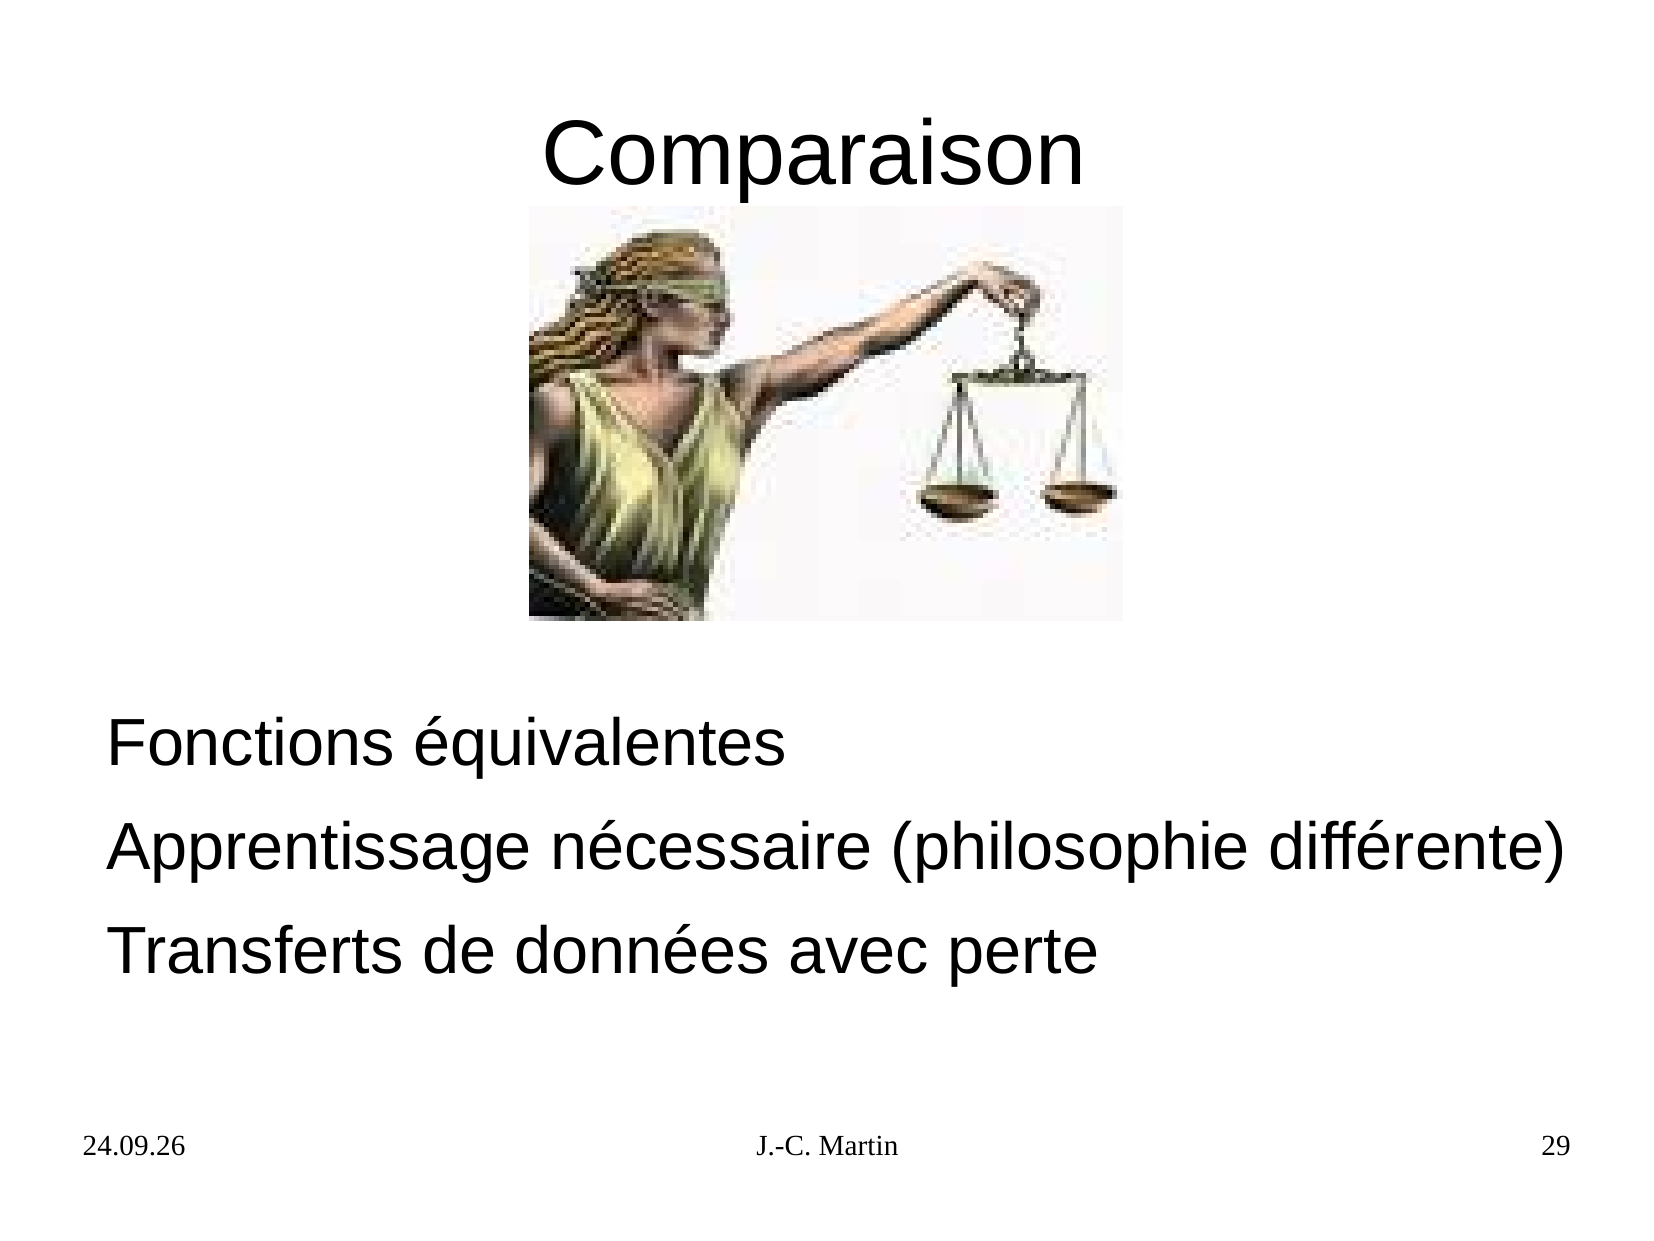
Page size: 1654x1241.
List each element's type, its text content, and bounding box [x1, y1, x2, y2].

list Fonctions équivalentes Apprentissage nécessaire (philosophie différente) Transferts de données avec perte [88, 704, 1577, 1063]
title Comparaison [82, 49, 1571, 257]
picture [529, 206, 1123, 621]
